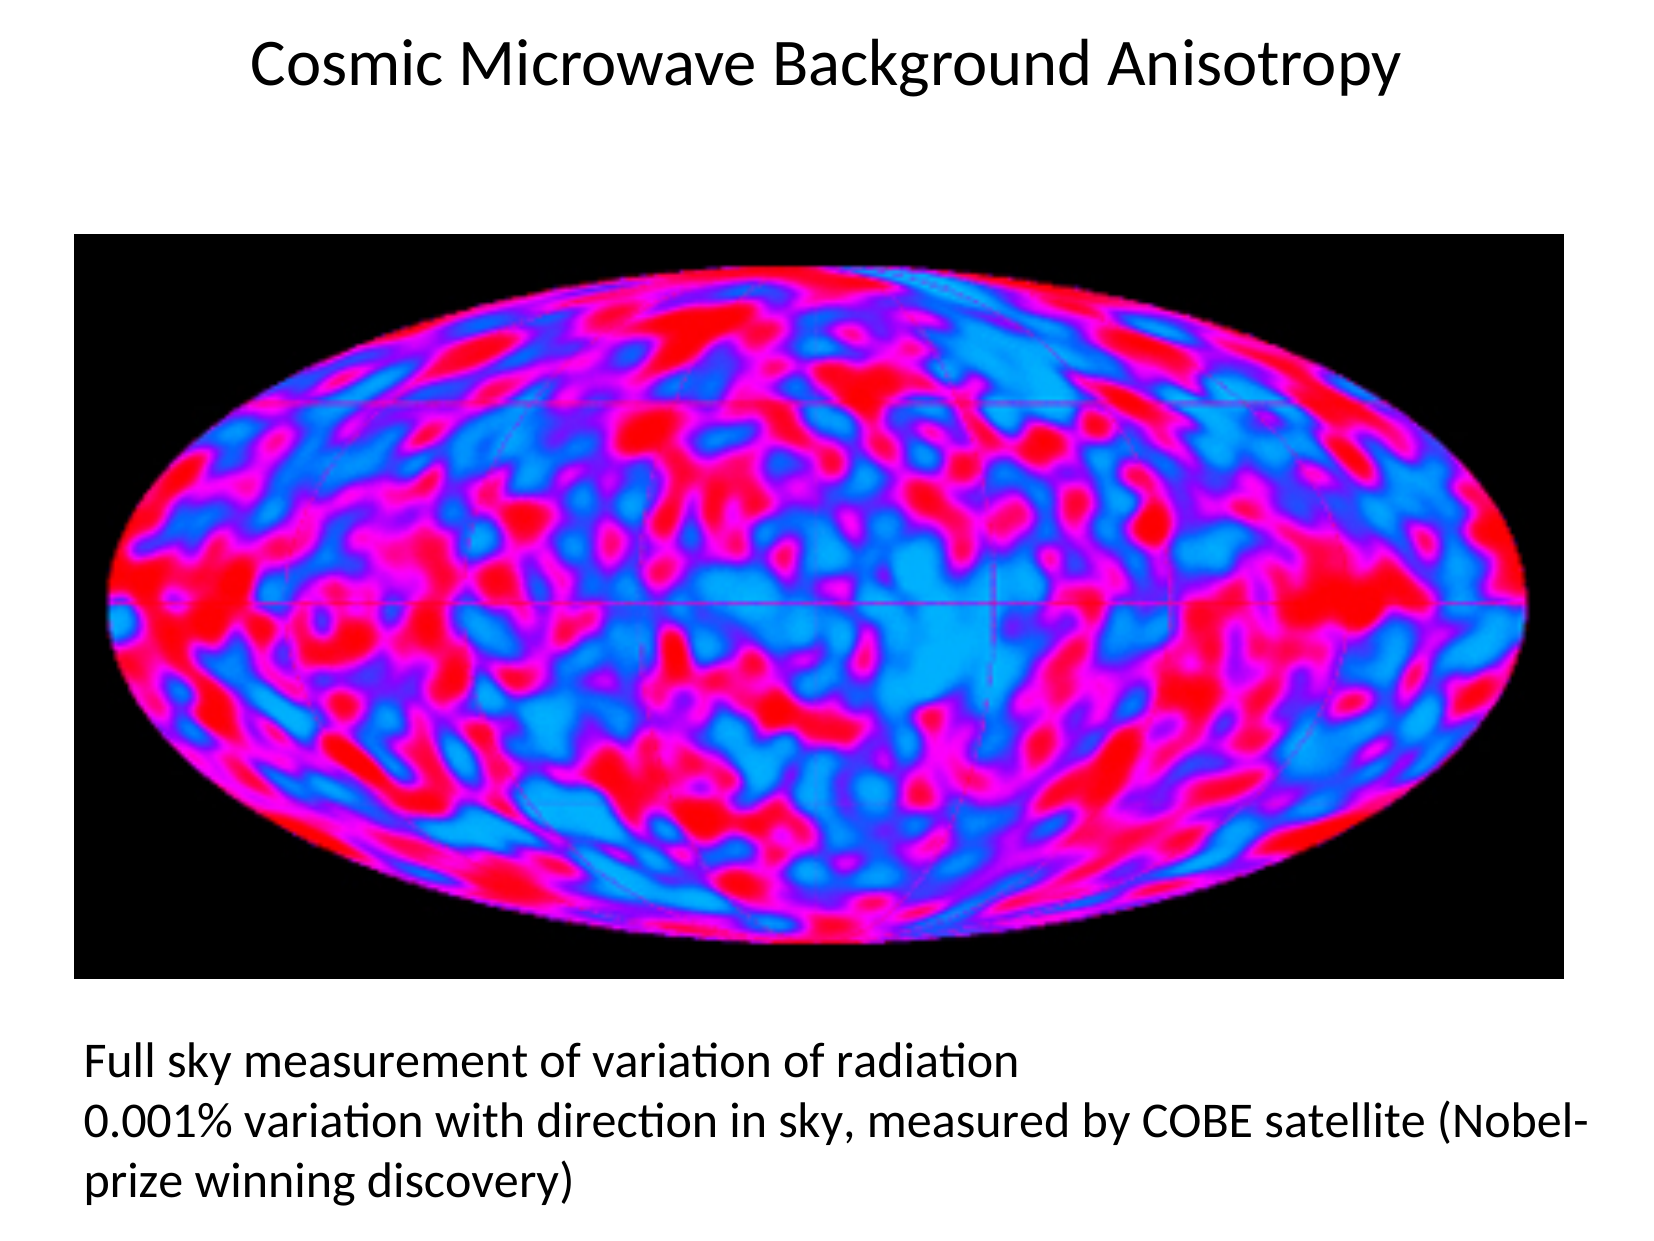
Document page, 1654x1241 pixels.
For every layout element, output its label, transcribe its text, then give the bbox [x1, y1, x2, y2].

title Cosmic Microwave Background Anisotropy [82, 11, 1571, 218]
picture [74, 197, 1564, 1016]
text_box Full sky measurement of variation of radiation 0.001% variation with direction in sky, measured by COBE satellite (Nobel-prize winning discovery) [68, 1020, 1633, 1216]
